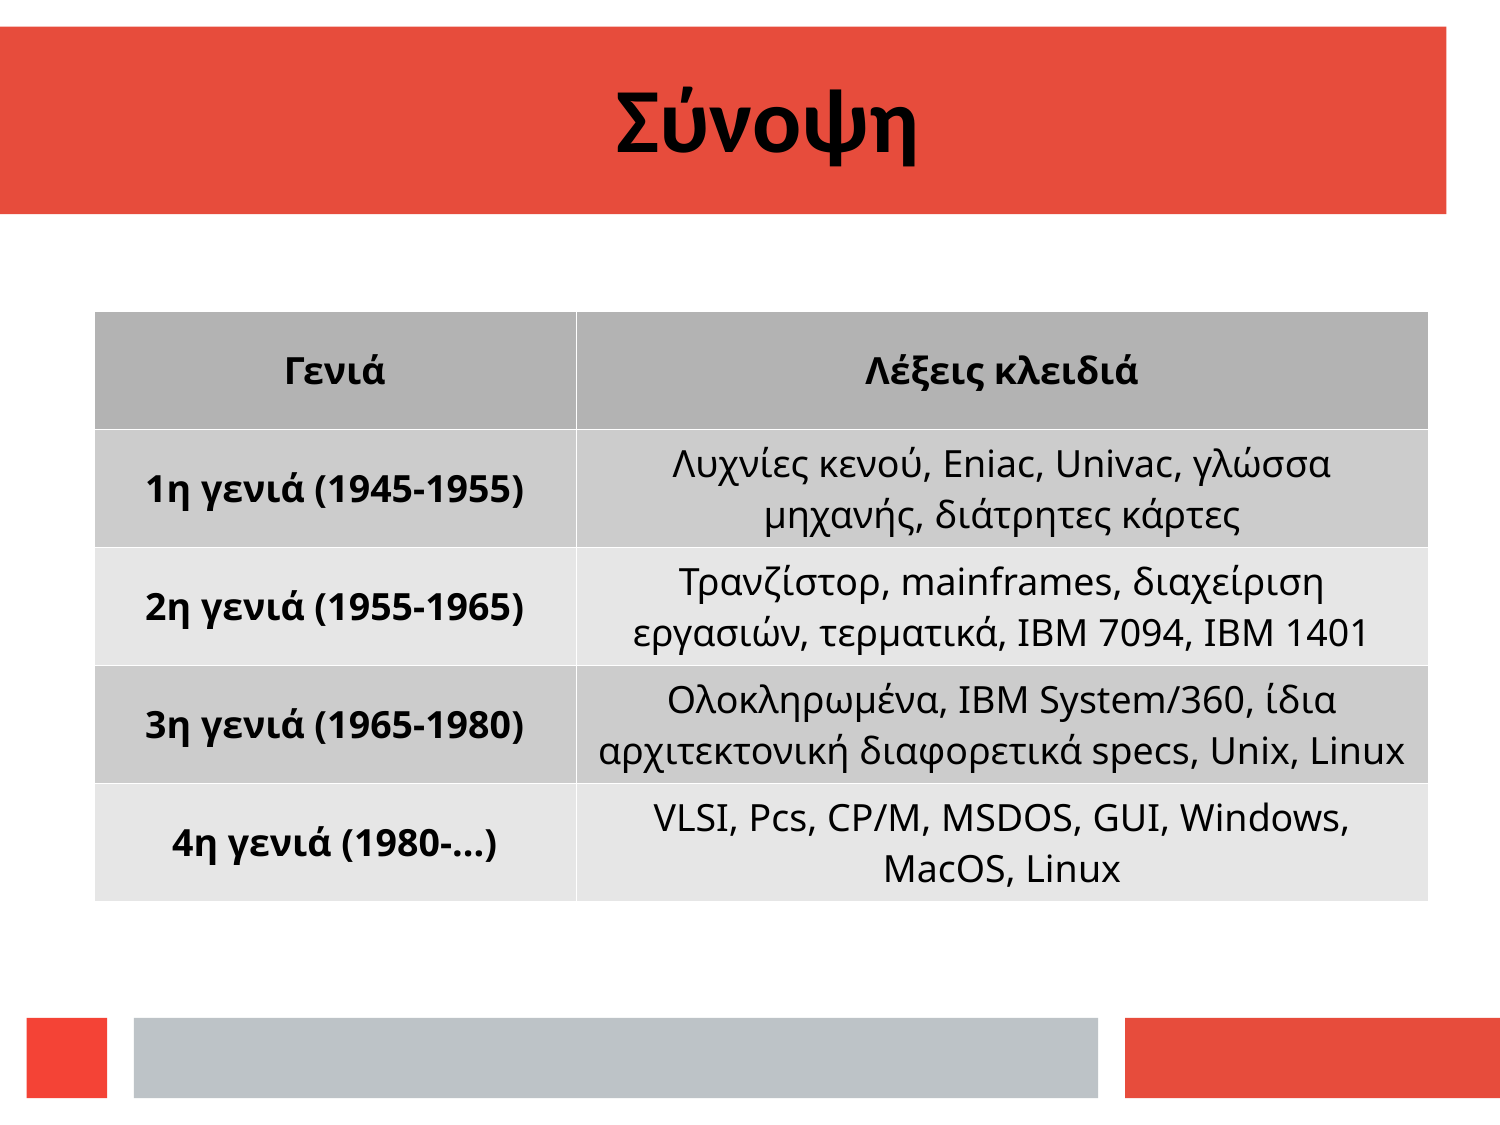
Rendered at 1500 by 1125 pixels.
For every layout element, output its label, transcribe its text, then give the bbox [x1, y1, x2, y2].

table_cell Τρανζίστορ, mainframes, διαχείριση εργασιών, τερματικά, ΙΒΜ 7094, ΙΒΜ 1401 [577, 548, 1428, 665]
table_cell VLSI, Pcs, CP/M, MSDOS, GUI, Windows, MacOS, Linux [577, 784, 1428, 901]
table_header Λέξεις κλειδιά [577, 312, 1428, 429]
table_cell 1η γενιά (1945-1955) [95, 430, 576, 547]
table_cell Ολοκληρωμένα, ΙΒΜ System/360, ίδια αρχιτεκτονική διαφορετικά specs, Unix, Linux [577, 666, 1428, 783]
table_cell 3η γενιά (1965-1980) [95, 666, 576, 783]
table_cell 2η γενιά (1955-1965) [95, 548, 576, 665]
table_cell Λυχνίες κενού, Eniac, Univac, γλώσσα μηχανής, διάτρητες κάρτες [577, 430, 1428, 547]
table_header Γενιά [95, 312, 576, 429]
table_cell 4η γενιά (1980-...) [95, 784, 576, 901]
title Σύνοψη [614, 59, 922, 196]
